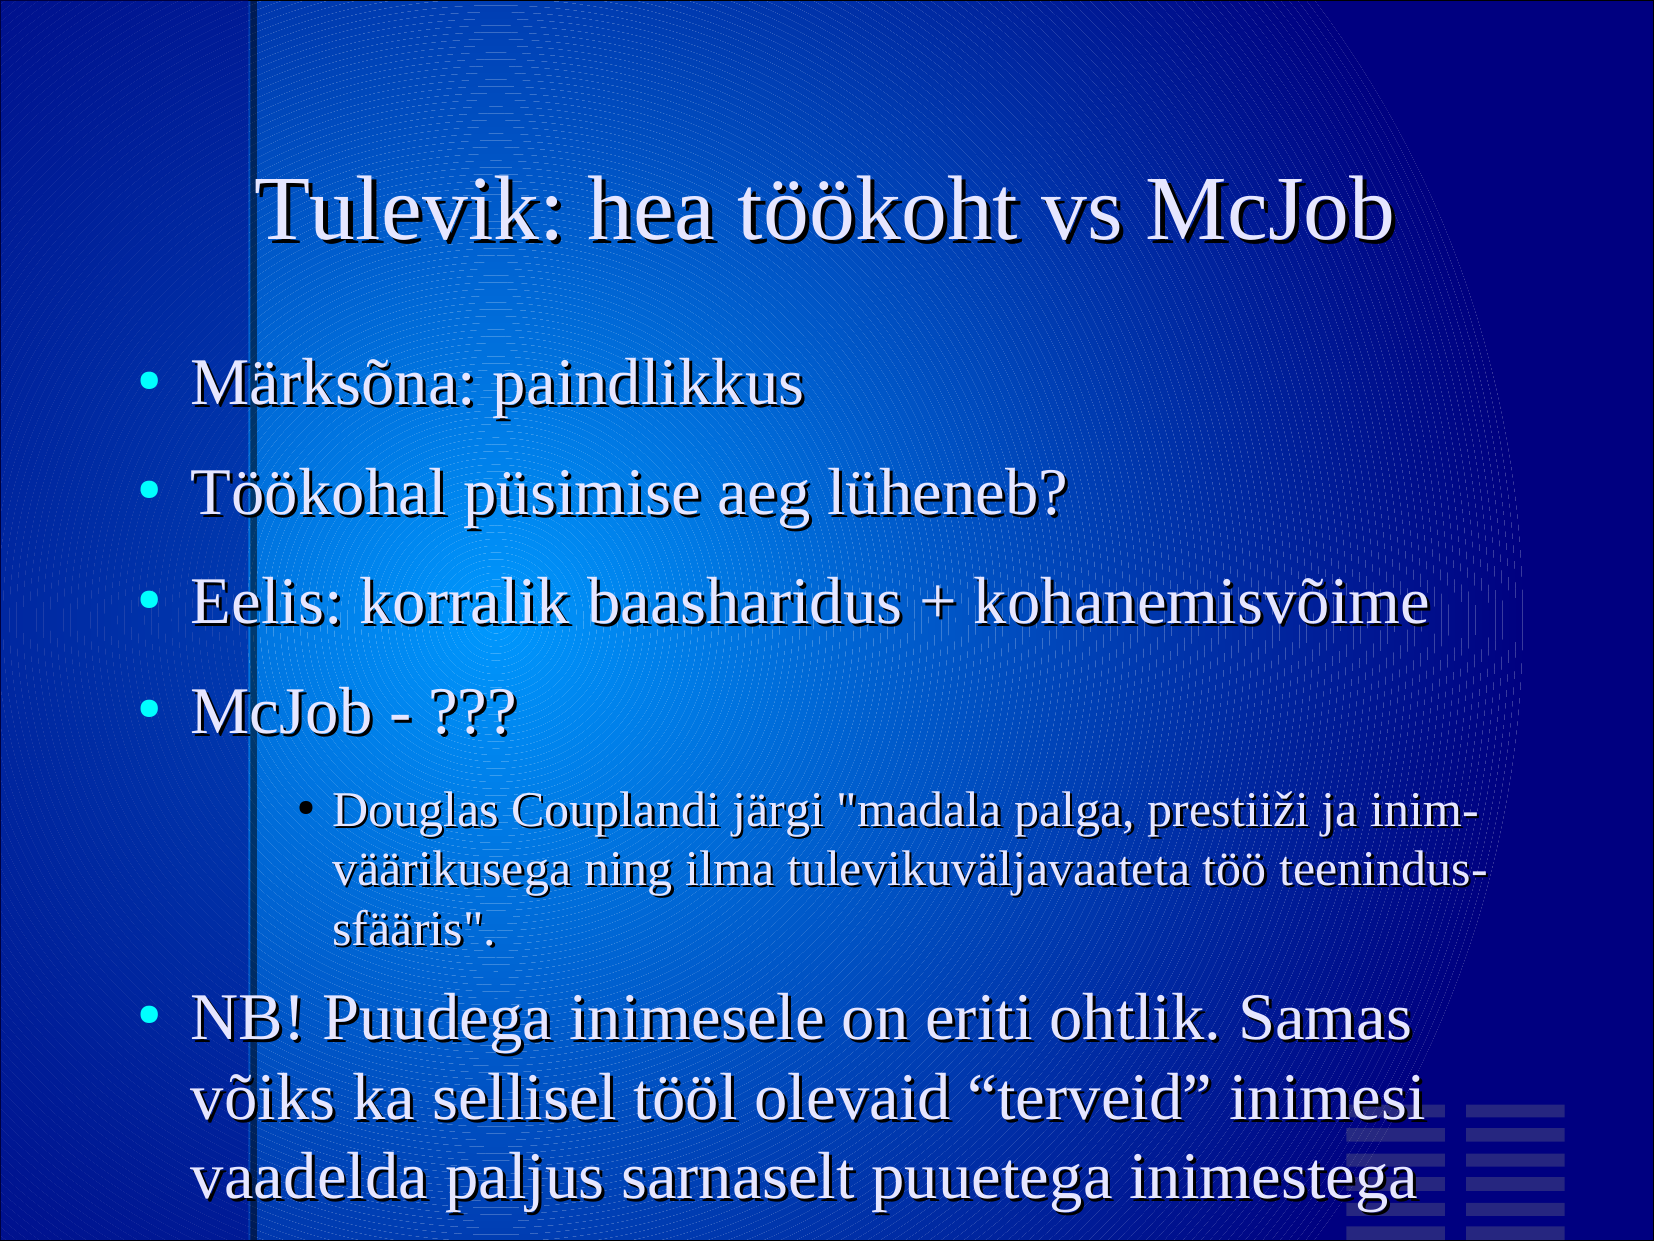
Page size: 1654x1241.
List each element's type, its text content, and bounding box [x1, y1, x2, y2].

title Tulevik: hea töökoht vs McJob [119, 104, 1533, 313]
list Märksõna: paindlikkus Töökohal püsimise aeg lüheneb? Eelis: korralik baasharidus + kohanemisvõime McJob - ??? Douglas Couplandi järgi "madala palga, prestiiži ja inim- väärikusega ning ilma tulevikuväljavaateta töö teenindus-sfääris". NB! Puudega inimesele on eriti ohtlik. Samas võiks ka sellisel tööl olevaid “terveid” inimesi vaadelda paljus sarnaselt puuetega inimestega [119, 344, 1533, 1213]
